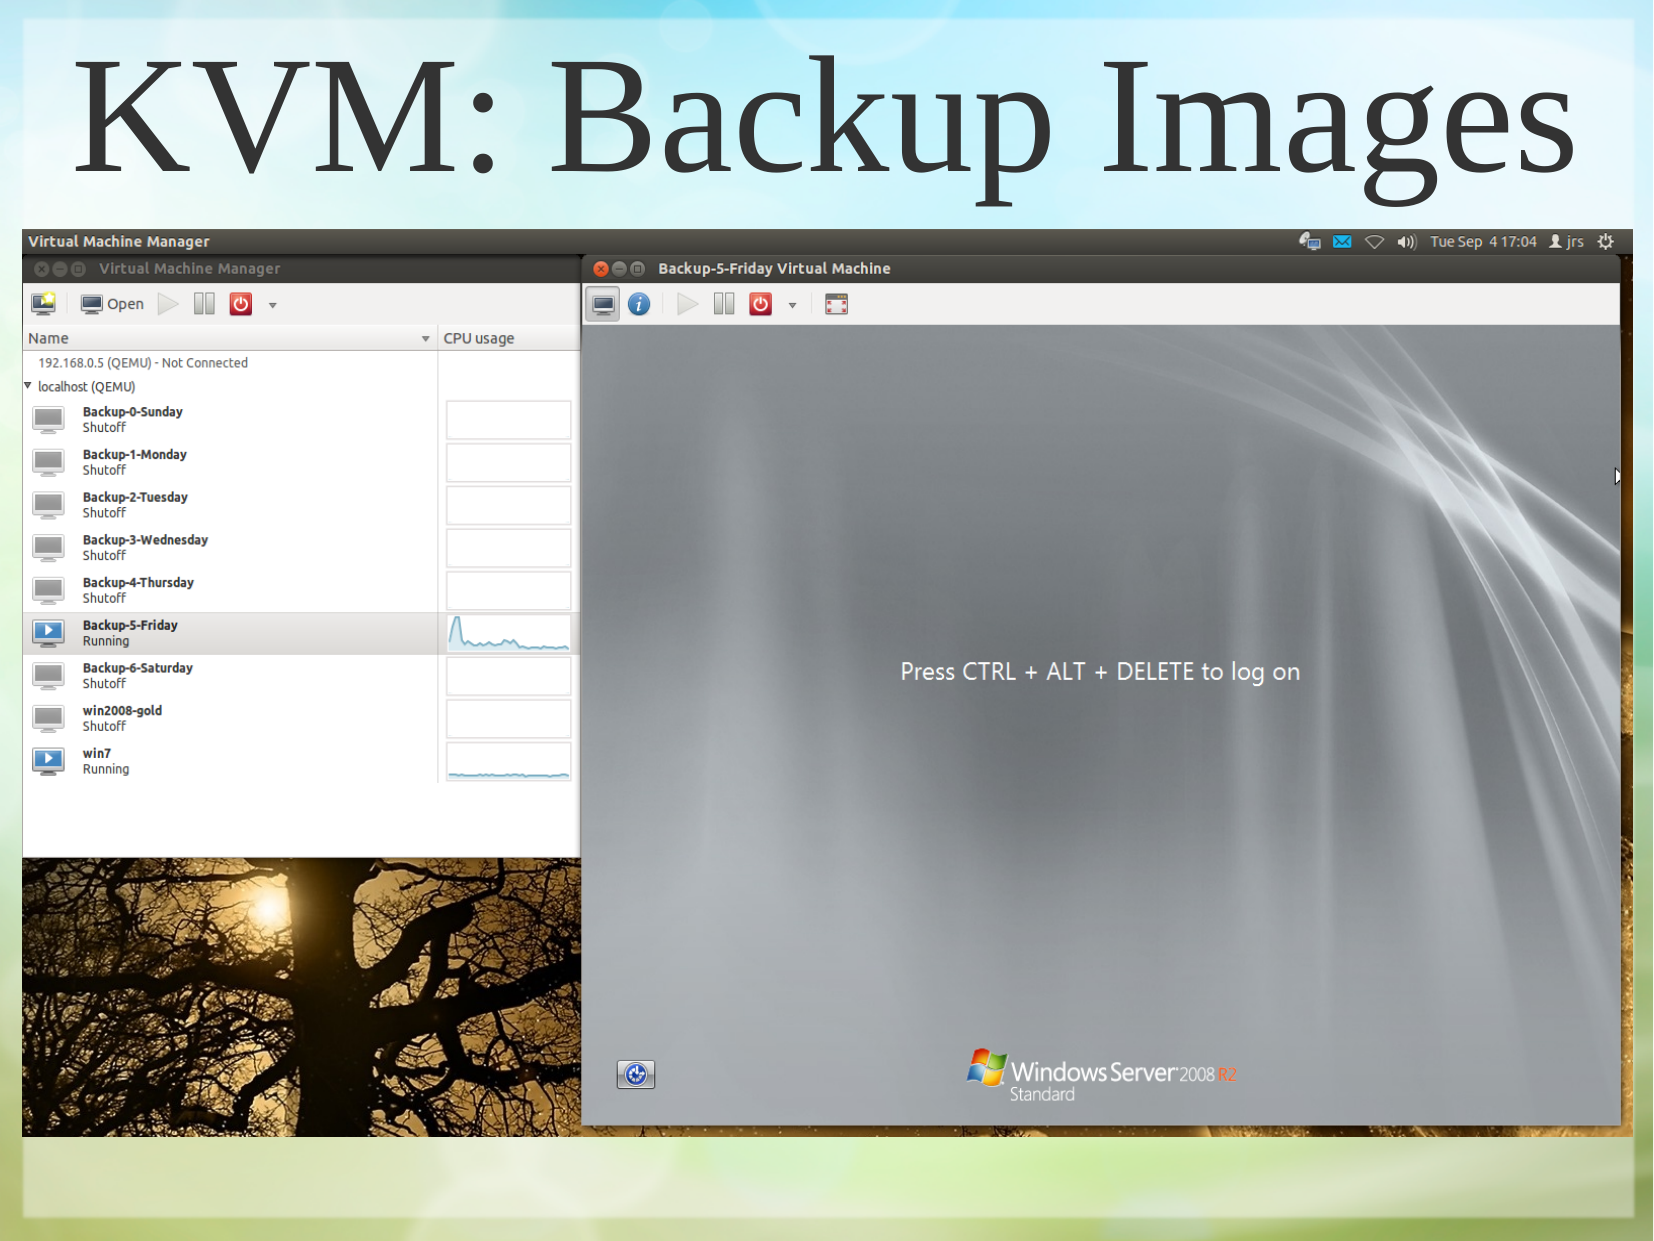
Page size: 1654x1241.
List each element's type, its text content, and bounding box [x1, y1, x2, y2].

text_box KVM: Backup Images [22, 0, 1630, 231]
picture [0, 0, 1654, 1241]
